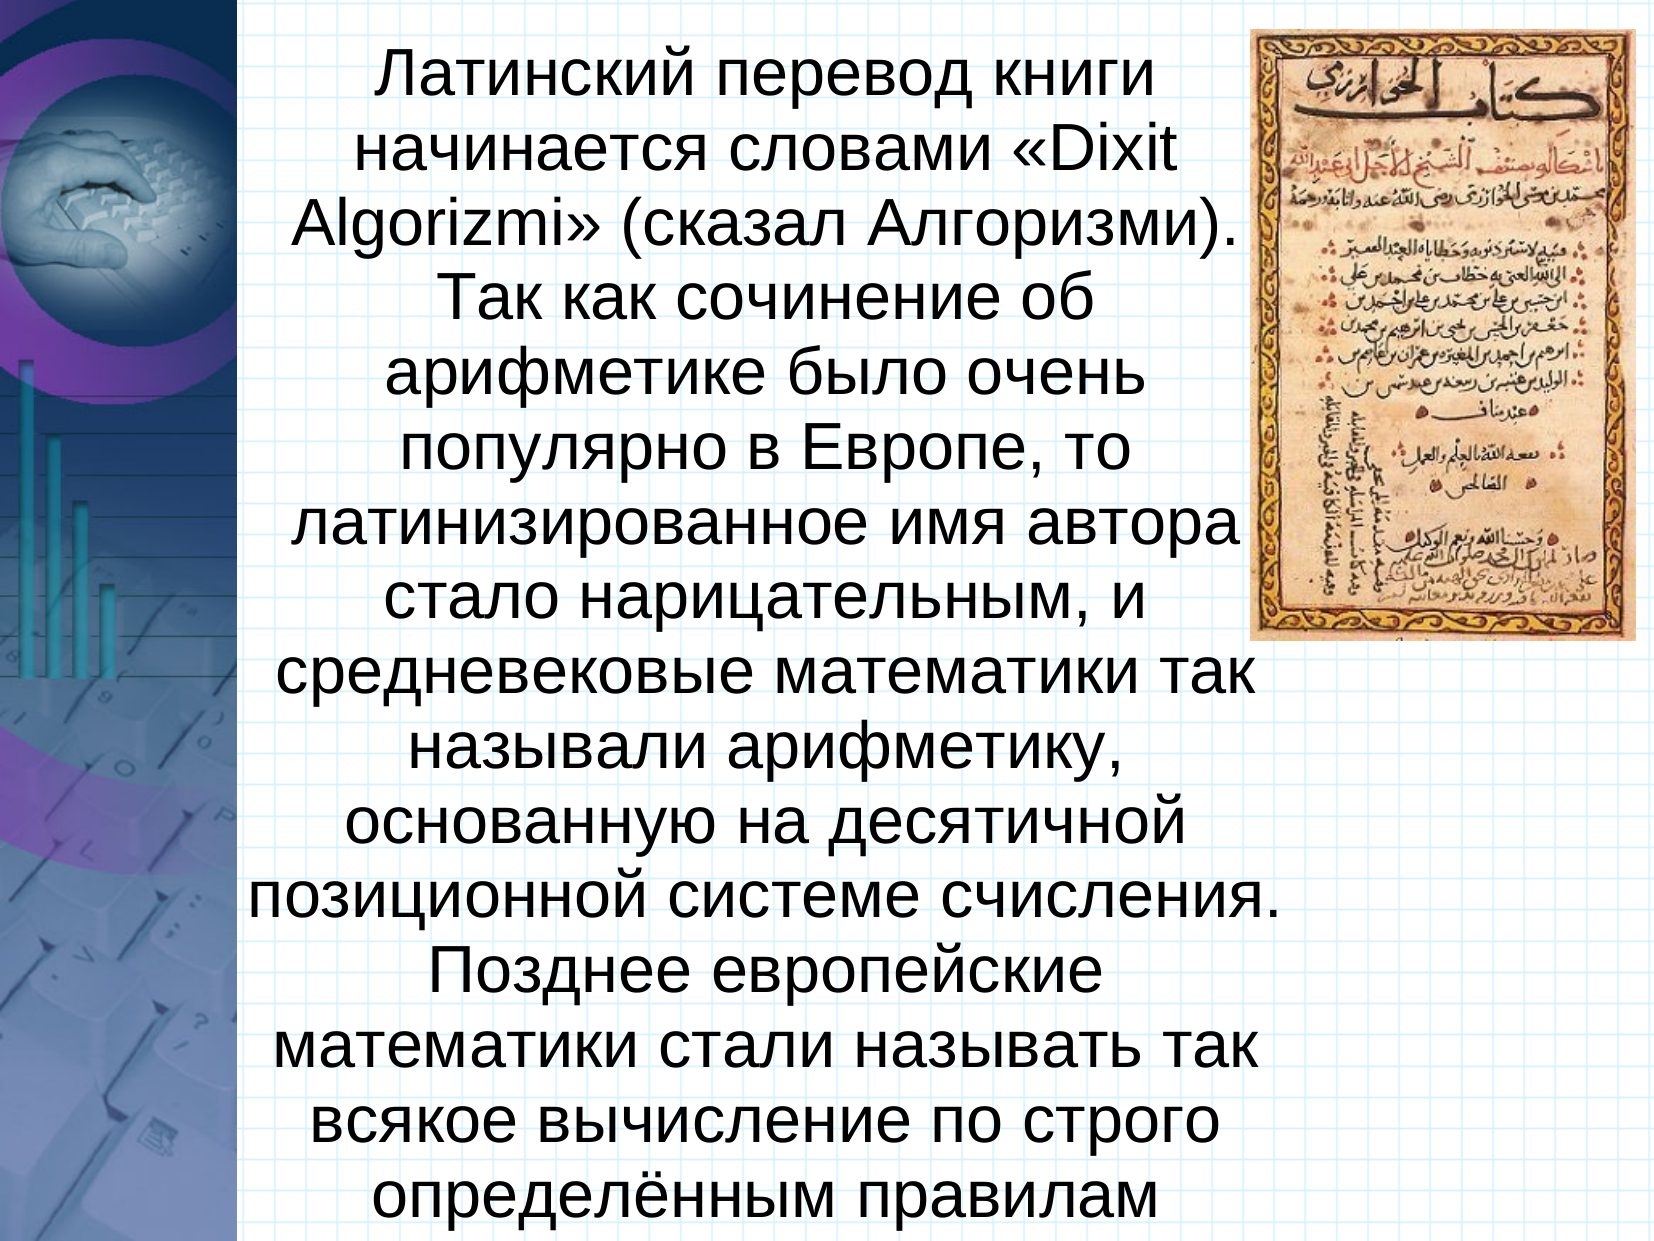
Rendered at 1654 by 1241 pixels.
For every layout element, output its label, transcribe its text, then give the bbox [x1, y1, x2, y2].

subtitle Латинский перевод книги начинается словами «Dixit Algorizmi» (сказал Алгоризми). Так как сочинение об арифметике было очень популярно в Европе, то латинизированное имя автора стало нарицательным, и средневековые математики так называли арифметику, основанную на десятичной позиционной системе счисления. Позднее европейские математики стали называть так всякое вычисление по строго определённым правилам [202, 35, 1295, 1232]
picture [0, 0, 1654, 1241]
